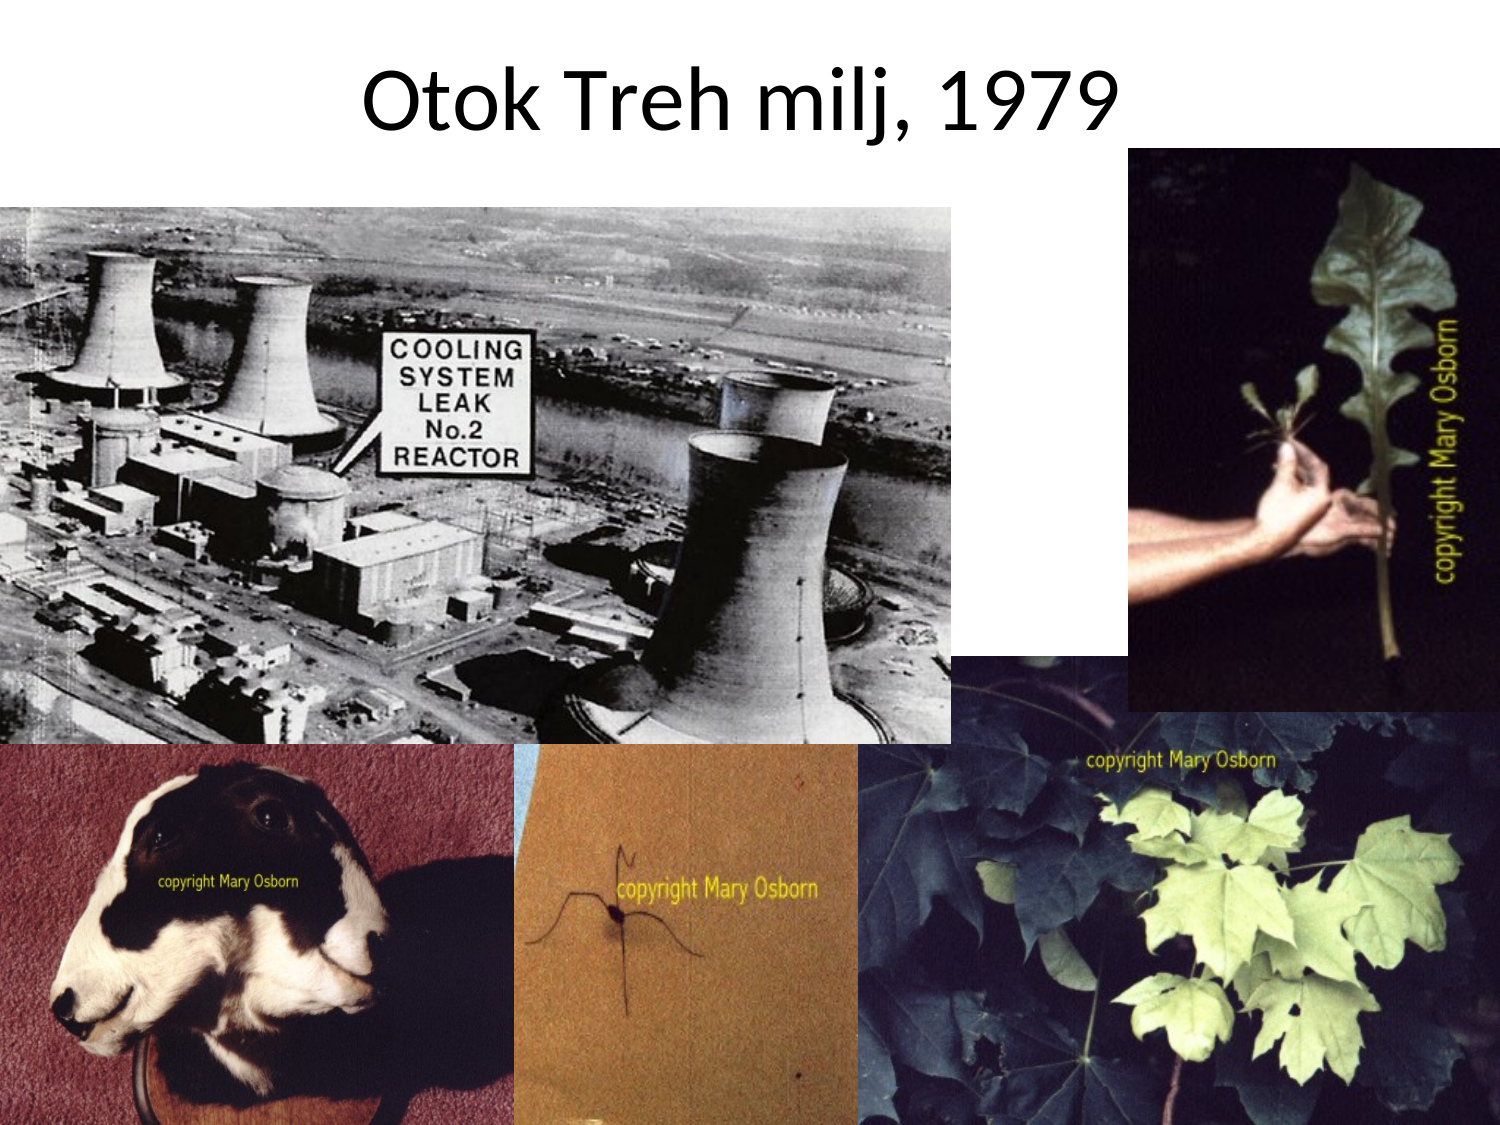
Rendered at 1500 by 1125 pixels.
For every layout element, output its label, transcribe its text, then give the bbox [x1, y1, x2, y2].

text_box Otok Treh milj, 1979 [76, 0, 1427, 188]
picture [0, 148, 1500, 1125]
